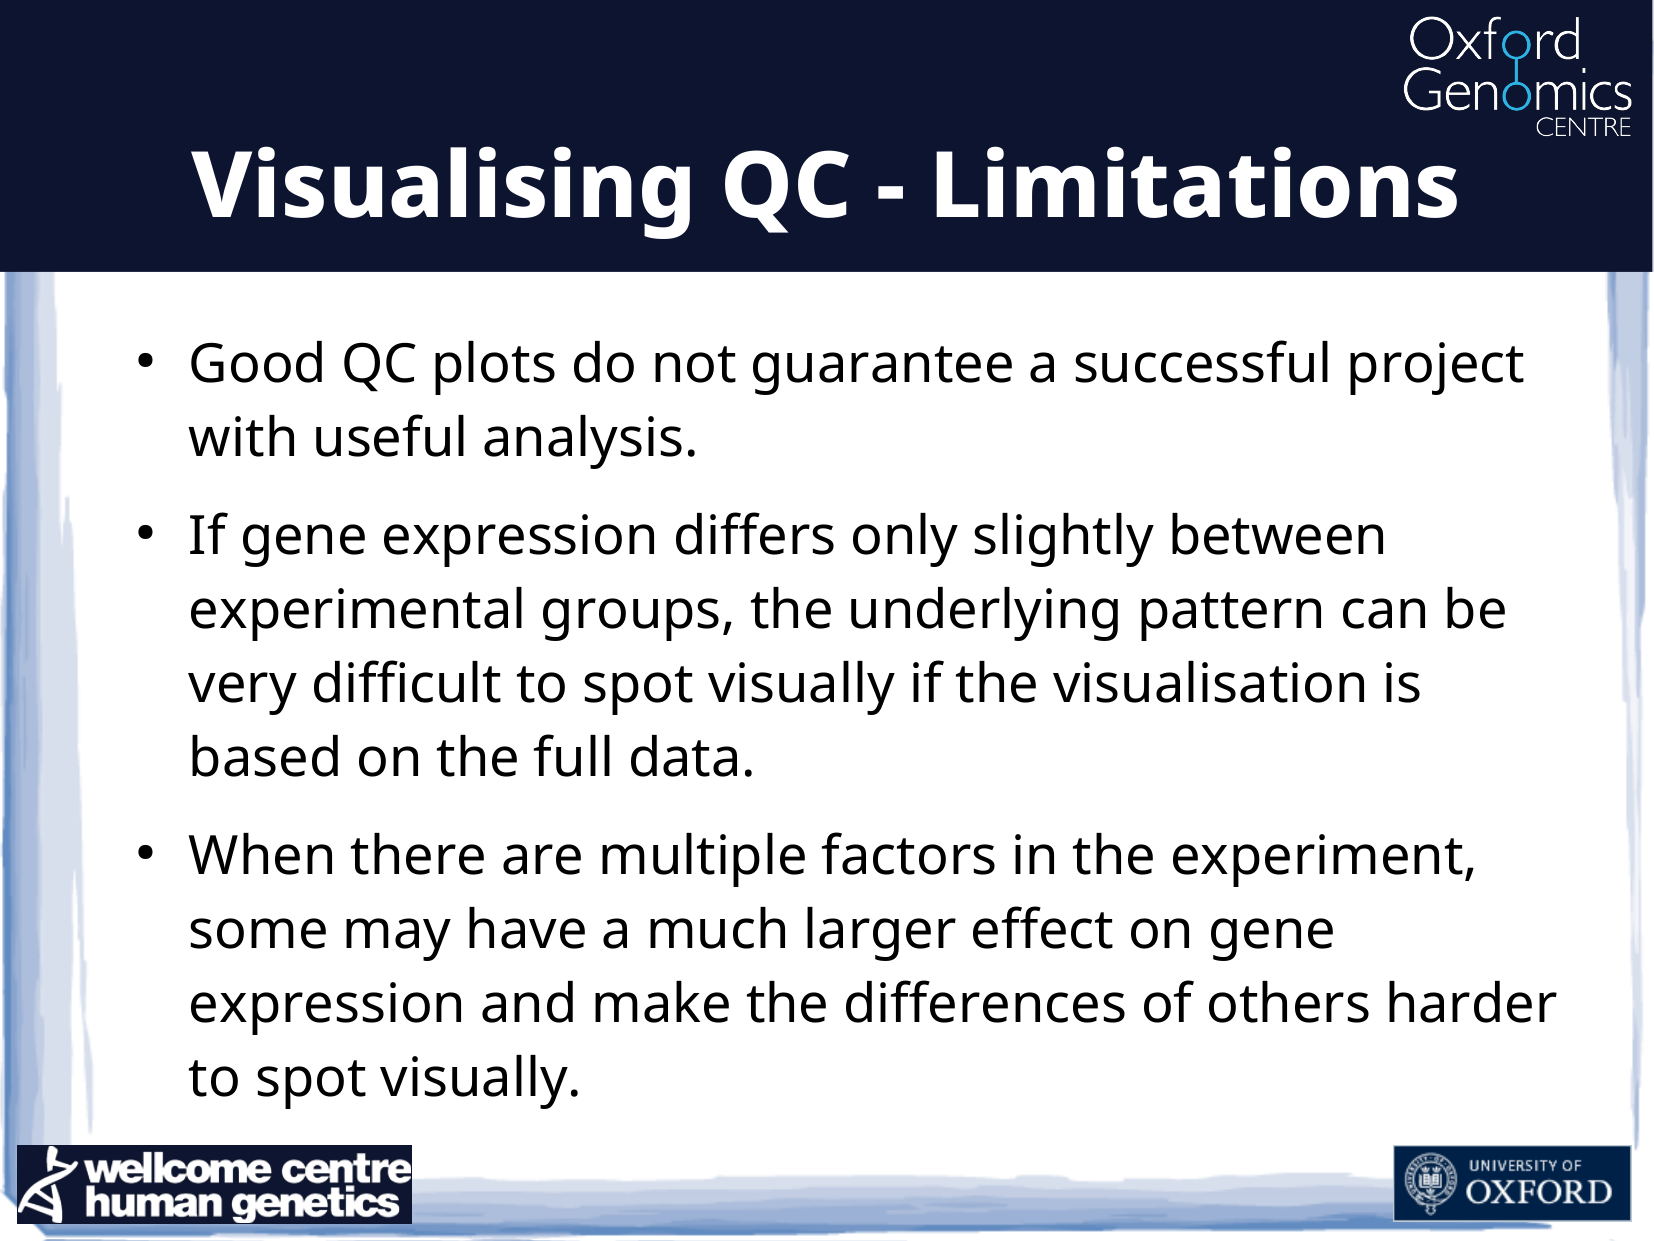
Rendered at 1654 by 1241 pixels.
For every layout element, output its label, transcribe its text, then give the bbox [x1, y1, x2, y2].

list Good QC plots do not guarantee a successful project with useful analysis. If gene expression differs only slightly between experimental groups, the underlying pattern can be very difficult to spot visually if the visualisation is based on the full data. When there are multiple factors in the experiment, some may have a much larger effect on gene expression and make the differences of others harder to spot visually. [118, 324, 1571, 1045]
picture [0, 0, 1654, 1241]
title Visualising QC - Limitations [82, 78, 1571, 287]
